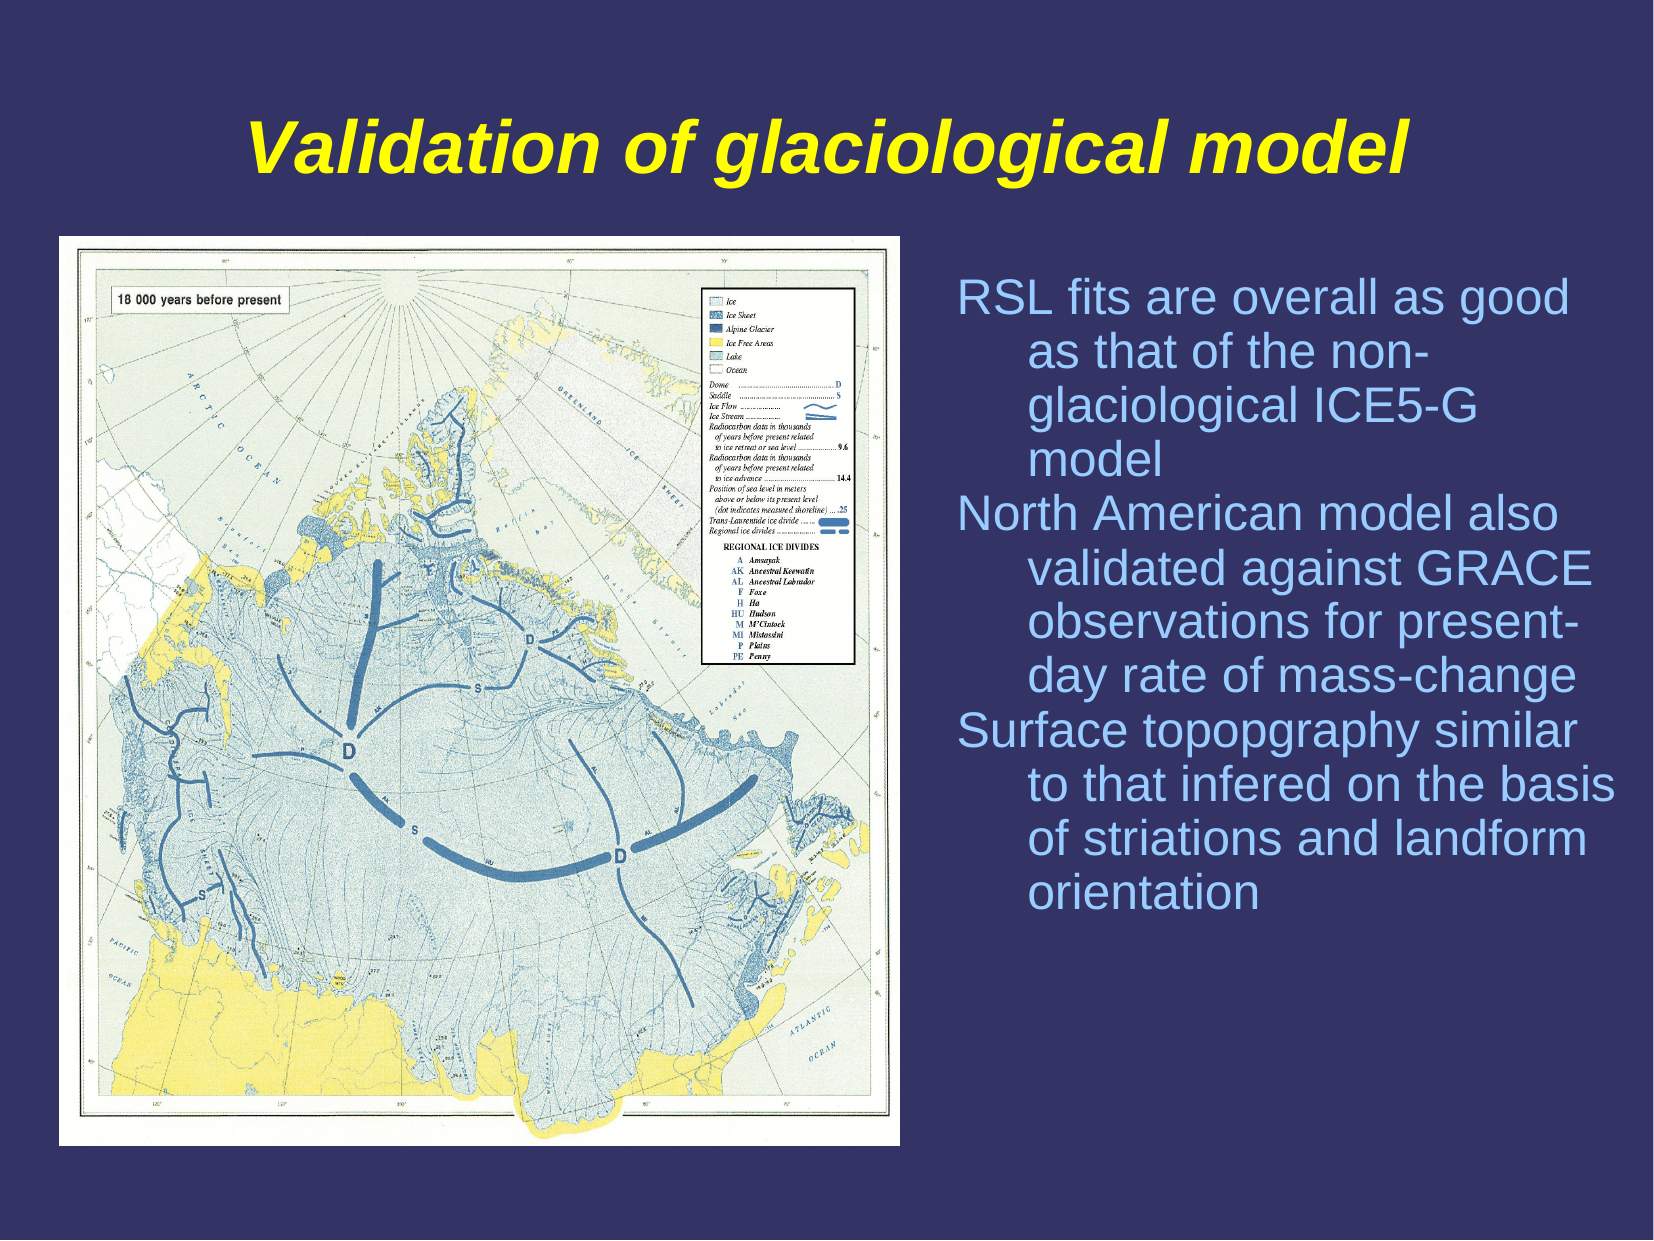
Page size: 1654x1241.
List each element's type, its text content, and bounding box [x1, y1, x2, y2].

picture [59, 236, 900, 1146]
title Validation of glaciological model [121, 49, 1534, 250]
list RSL fits are overall as good as that of the non-glaciological ICE5-G model North American model also validated against GRACE observations for present-day rate of mass-change Surface topopgraphy similar to that infered on the basis of striations and landform orientation [944, 271, 1625, 1144]
